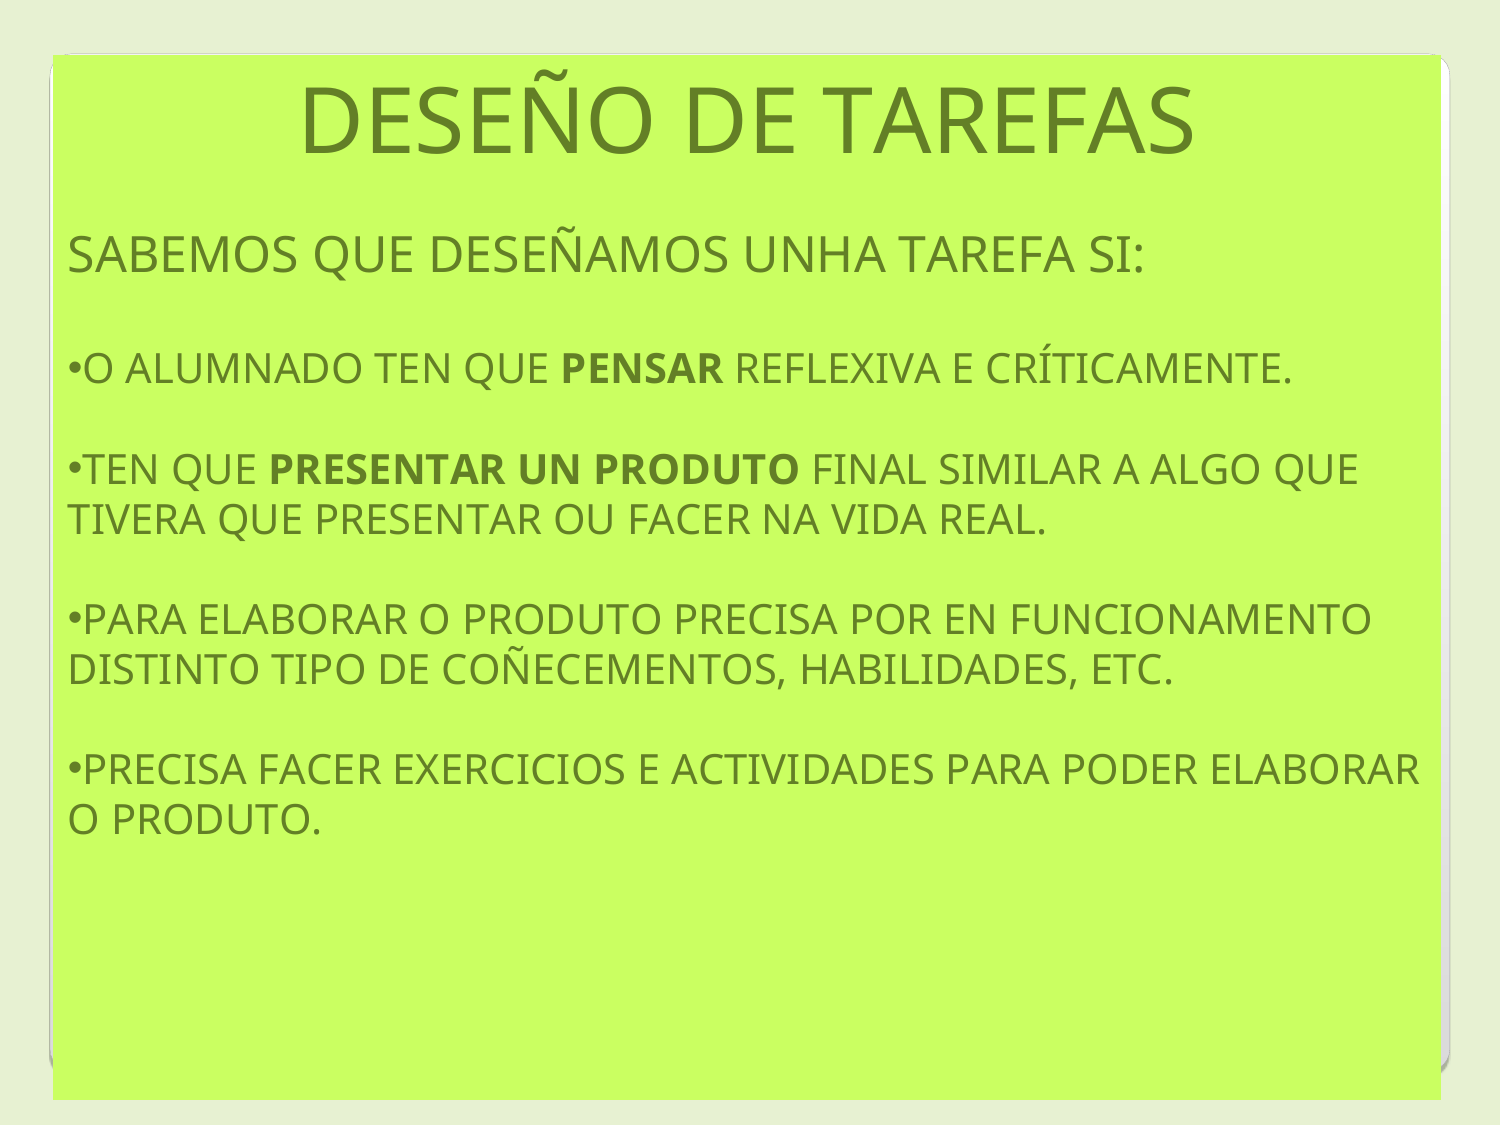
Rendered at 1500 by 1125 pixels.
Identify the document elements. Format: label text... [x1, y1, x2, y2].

table_header DESEÑO DE TAREFAS SABEMOS QUE DESEÑAMOS UNHA TAREFA SI: O ALUMNADO TEN QUE PENSAR REFLEXIVA E CRÍTICAMENTE. TEN QUE PRESENTAR UN PRODUTO FINAL SIMILAR A ALGO QUE TIVERA QUE PRESENTAR OU FACER NA VIDA REAL. PARA ELABORAR O PRODUTO PRECISA POR EN FUNCIONAMENTO DISTINTO TIPO DE COÑECEMENTOS, HABILIDADES, ETC. PRECISA FACER EXERCICIOS E ACTIVIDADES PARA PODER ELABORAR O PRODUTO. [53, 55, 1441, 1100]
text_box <número> [1441, 1002, 1445, 1063]
